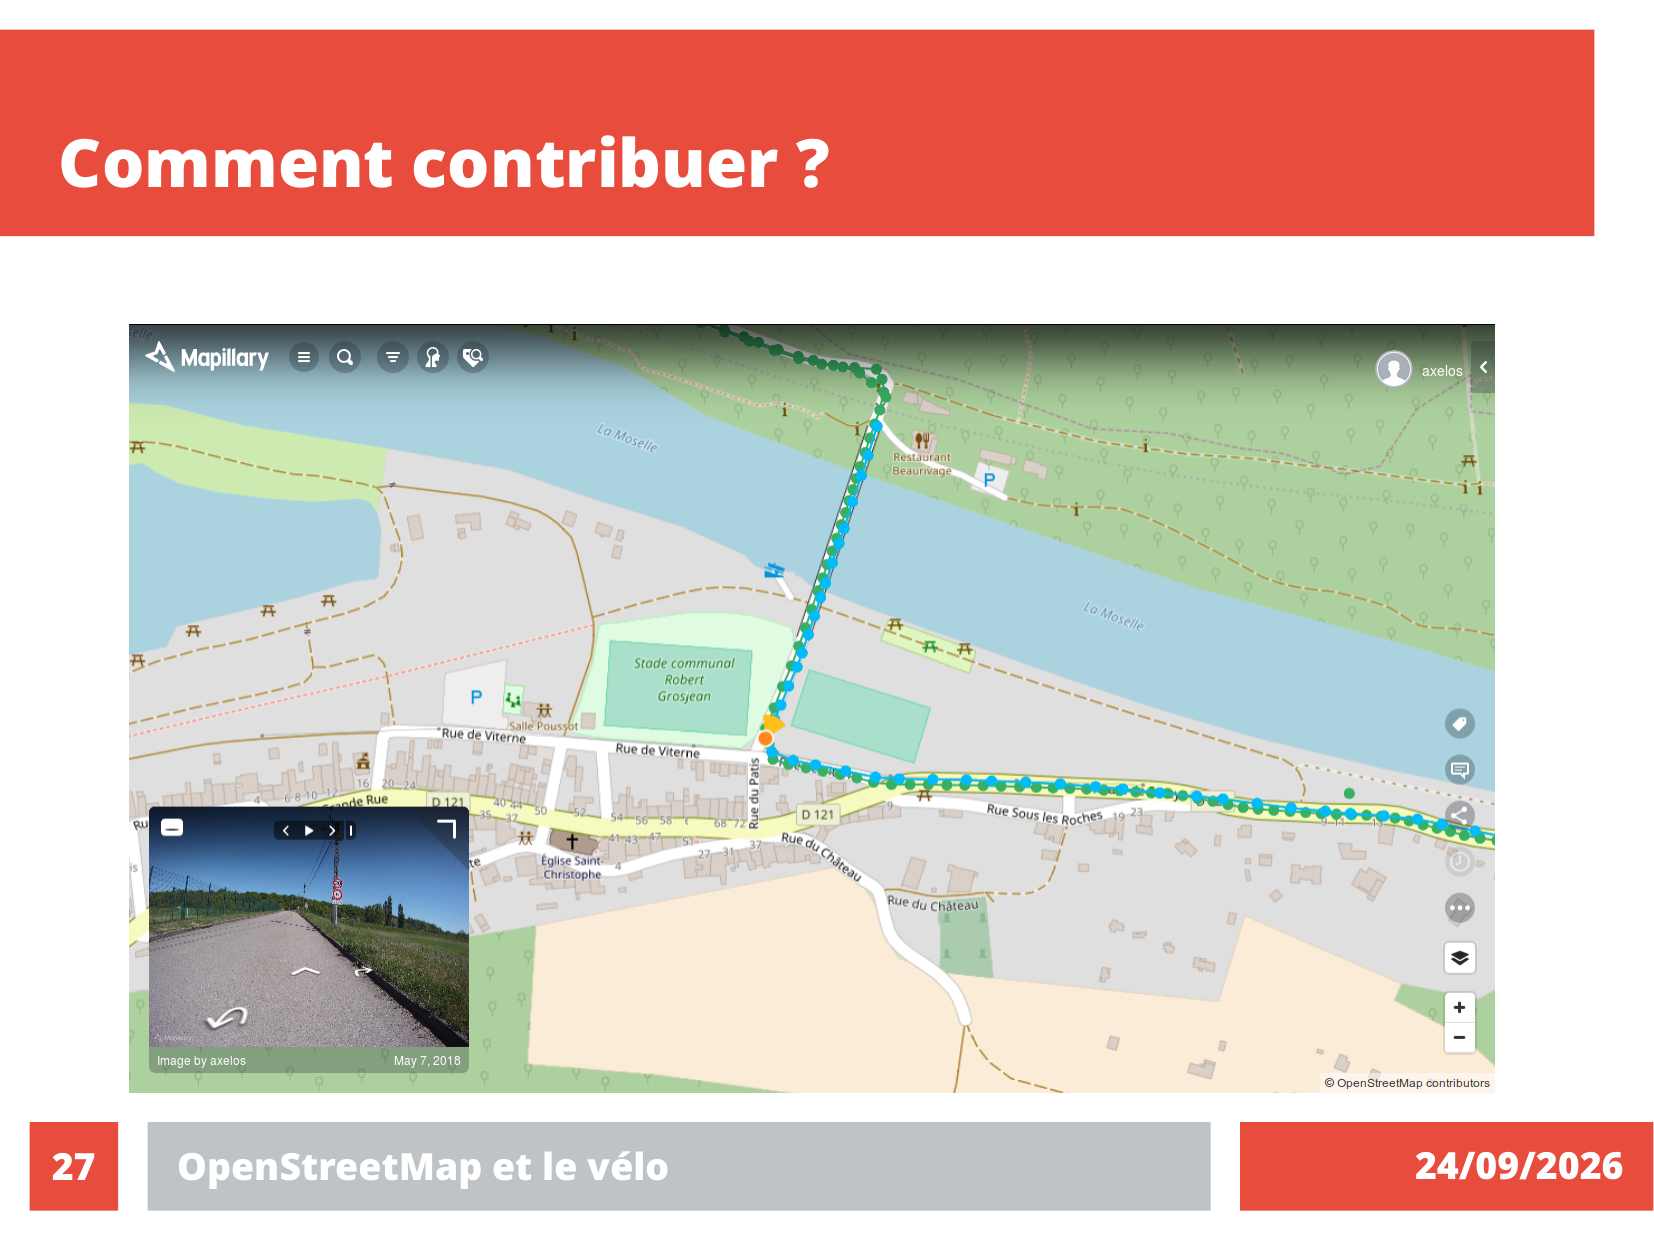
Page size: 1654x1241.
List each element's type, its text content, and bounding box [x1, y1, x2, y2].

picture [129, 324, 1495, 1093]
title Comment contribuer ? [59, 59, 1595, 207]
